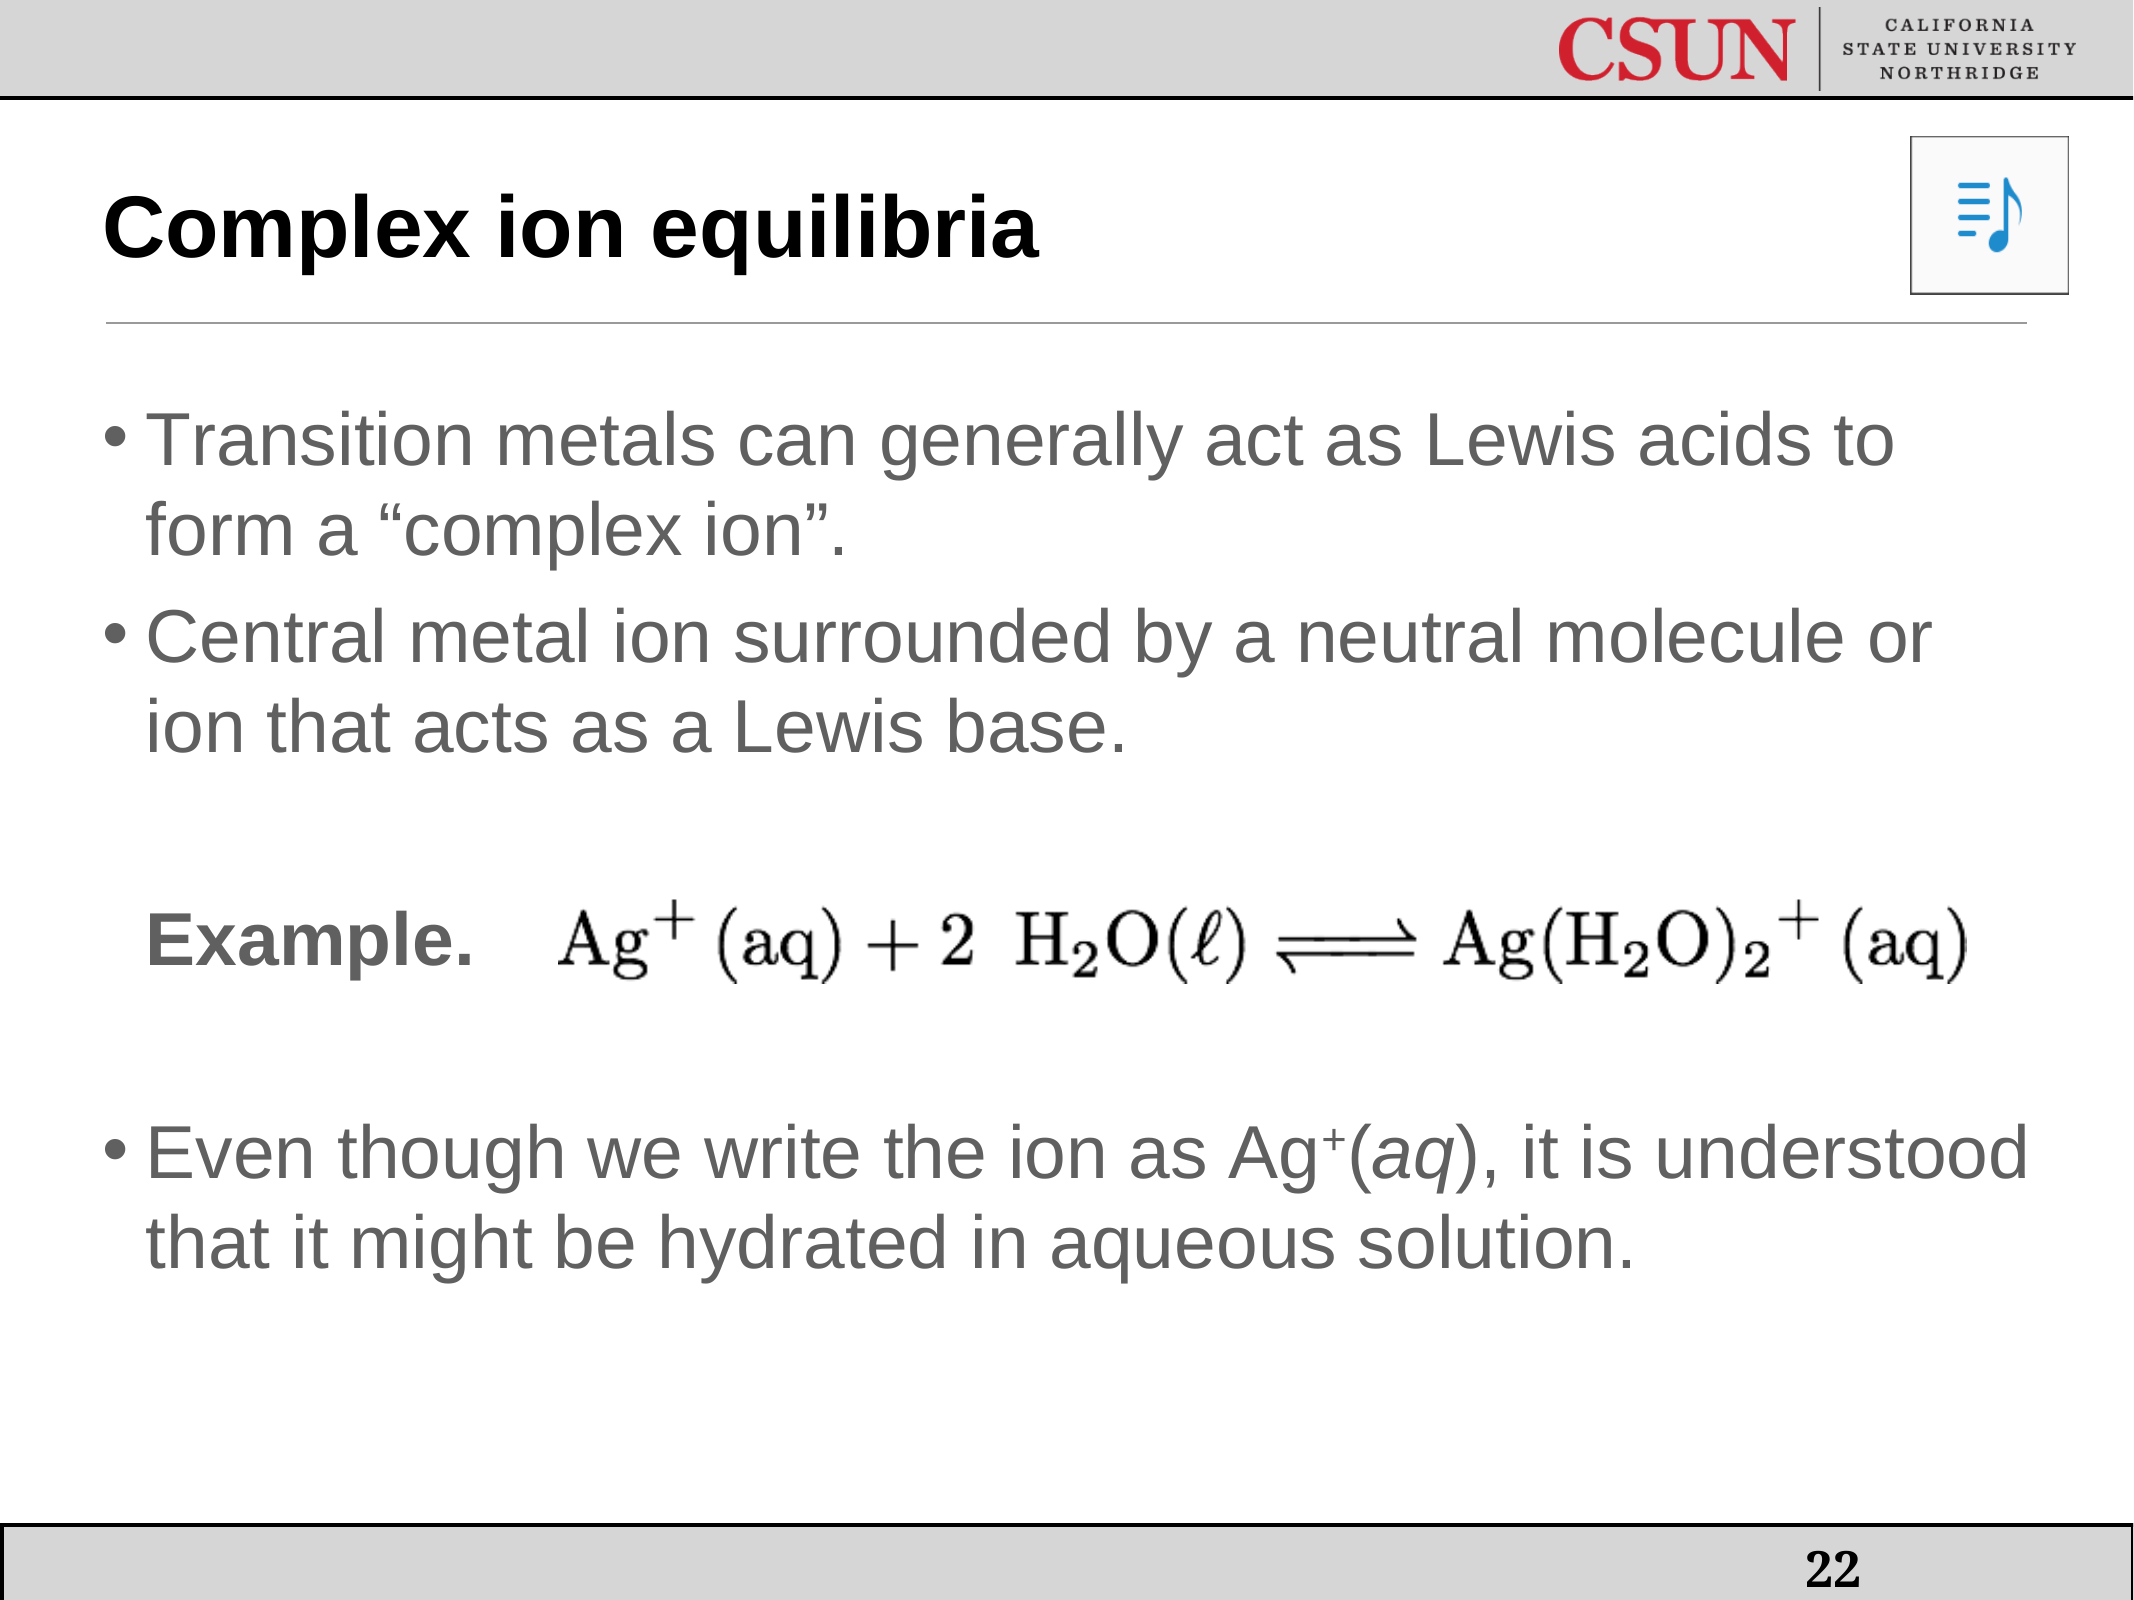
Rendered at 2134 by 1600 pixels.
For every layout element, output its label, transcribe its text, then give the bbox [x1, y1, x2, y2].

text_box [1909, 135, 2071, 296]
picture [1559, 7, 2076, 91]
picture [558, 898, 1967, 984]
title Complex ion equilibria [93, 104, 2040, 284]
list Transition metals can generally act as Lewis acids to form a “complex ion”. Central metal ion surrounded by a neutral molecule or ion that acts as a Lewis base. Example. Even though we write the ion as Ag+(aq), it is understood that it might be hydrated in aqueous solution. [93, 382, 2040, 1424]
